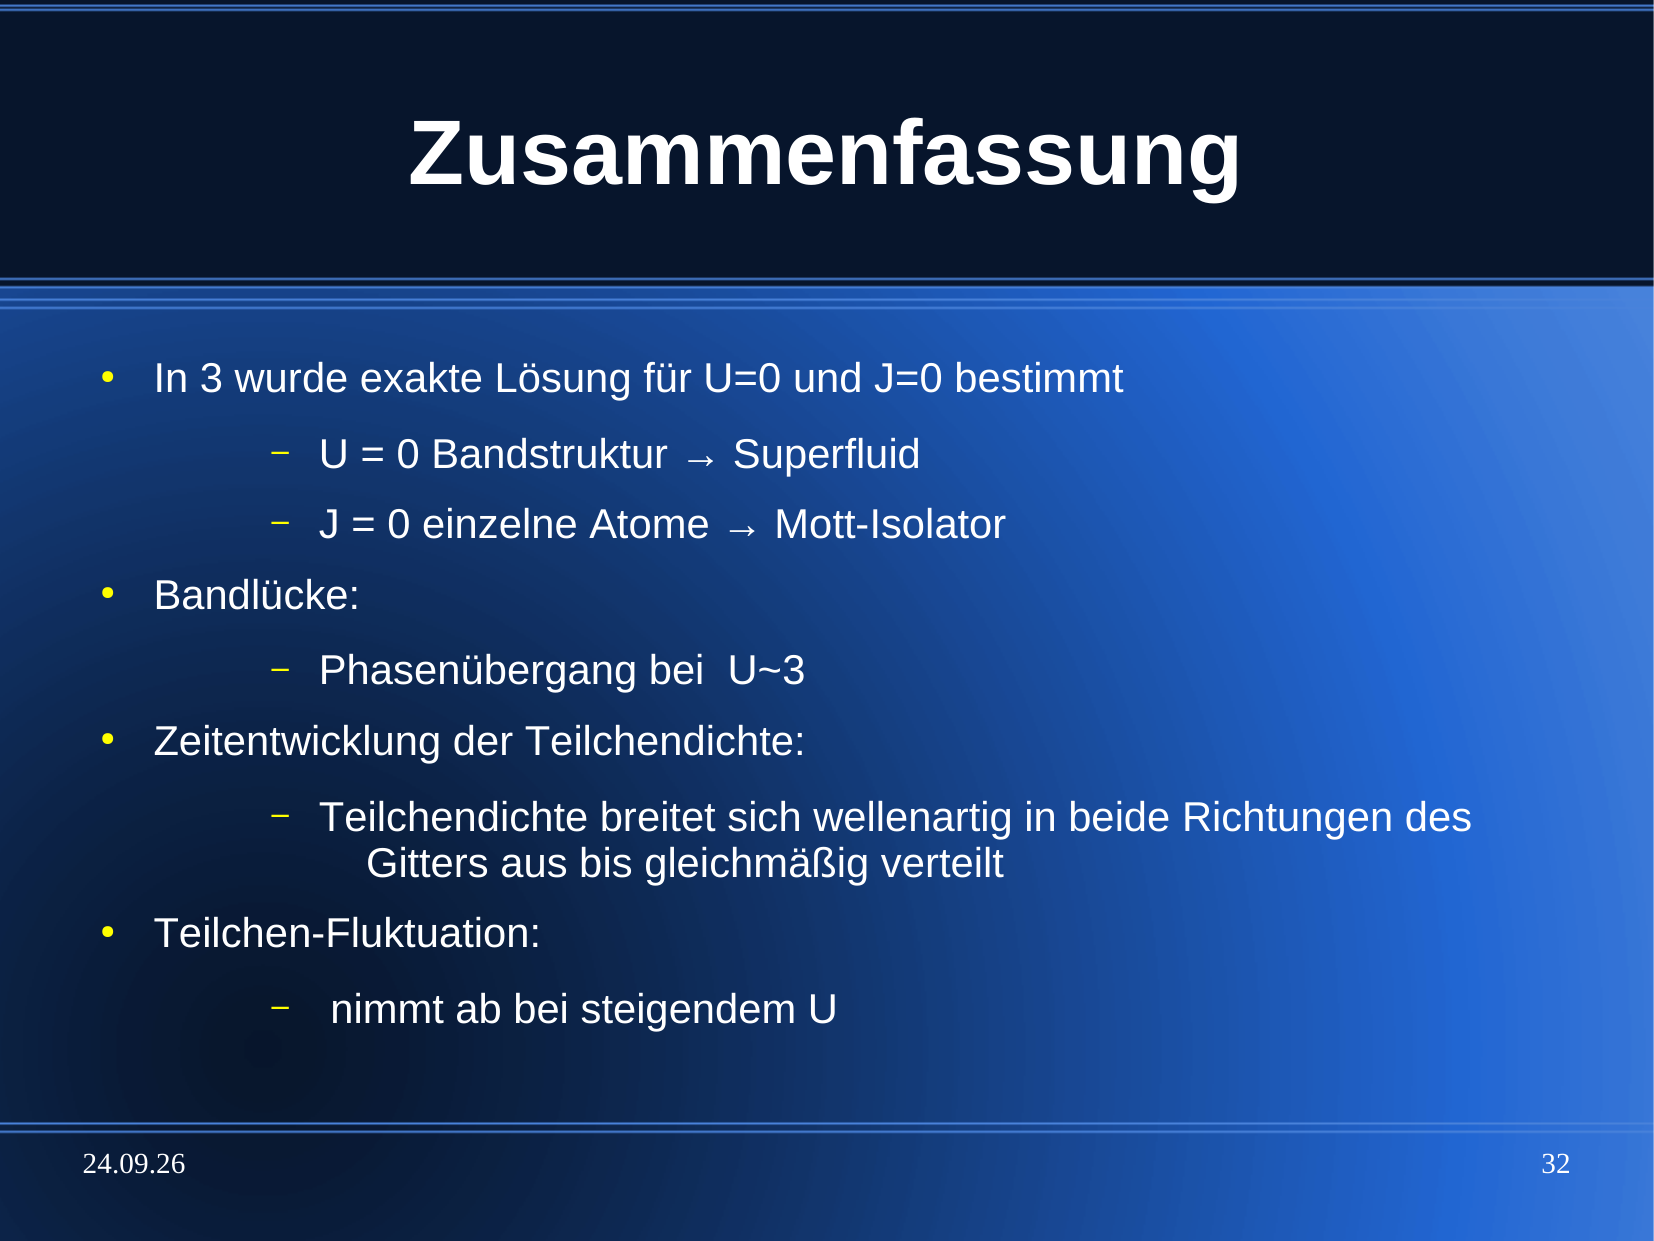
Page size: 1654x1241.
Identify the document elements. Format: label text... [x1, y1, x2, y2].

picture [0, 0, 1654, 1241]
title Zusammenfassung [82, 49, 1571, 257]
list In 3 wurde exakte Lösung für U=0 und J=0 bestimmt U = 0 Bandstruktur → Superfluid J = 0 einzelne Atome → Mott-Isolator Bandlücke: Phasenübergang bei U~3 Zeitentwicklung der Teilchendichte: Teilchendichte breitet sich wellenartig in beide Richtungen des Gitters aus bis gleichmäßig verteilt Teilchen-Fluktuation: nimmt ab bei steigendem U [82, 355, 1571, 1106]
